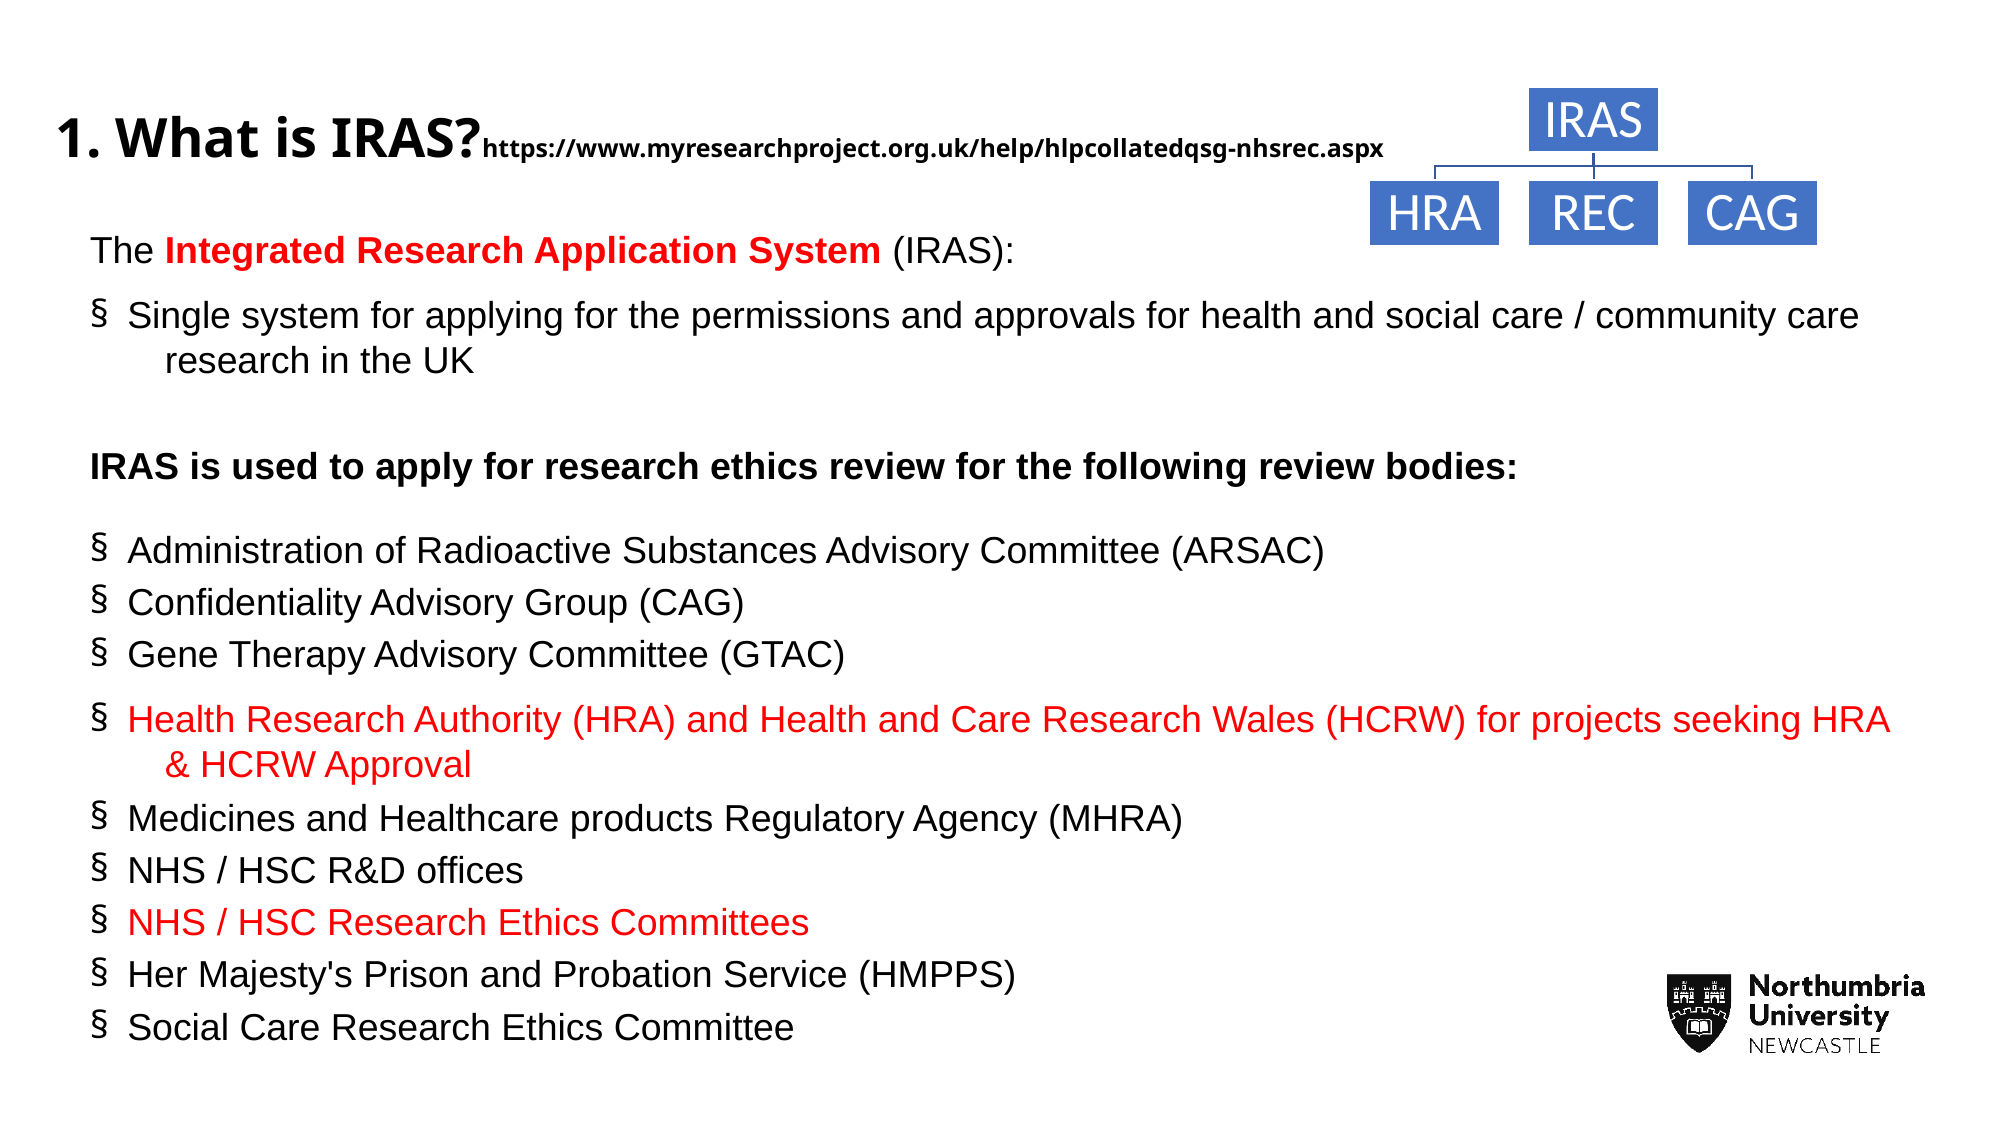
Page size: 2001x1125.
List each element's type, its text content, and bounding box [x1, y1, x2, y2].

list The Integrated Research Application System (IRAS): Single system for applying for the permissions and approvals for health and social care / community care research in the UK IRAS is used to apply for research ethics review for the following review bodies: Administration of Radioactive Substances Advisory Committee (ARSAC) Confidentiality Advisory Group (CAG) Gene Therapy Advisory Committee (GTAC) Health Research Authority (HRA) and Health and Care Research Wales (HCRW) for projects seeking HRA & HCRW Approval Medicines and Healthcare products Regulatory Agency (MHRA) NHS / HSC R&D offices NHS / HSC Research Ethics Committees Her Majesty's Prison and Probation Service (HMPPS) Social Care Research Ethics Committee [74, 231, 1923, 1068]
text_box IRAS [1527, 86, 1660, 153]
title 1. What is IRAS? https://www.myresearchproject.org.uk/help/hlpcollatedqsg-nhsrec.aspx [40, 100, 1891, 288]
text_box CAG [1686, 179, 1819, 246]
text_box REC [1527, 179, 1660, 246]
text_box HRA [1368, 179, 1501, 246]
